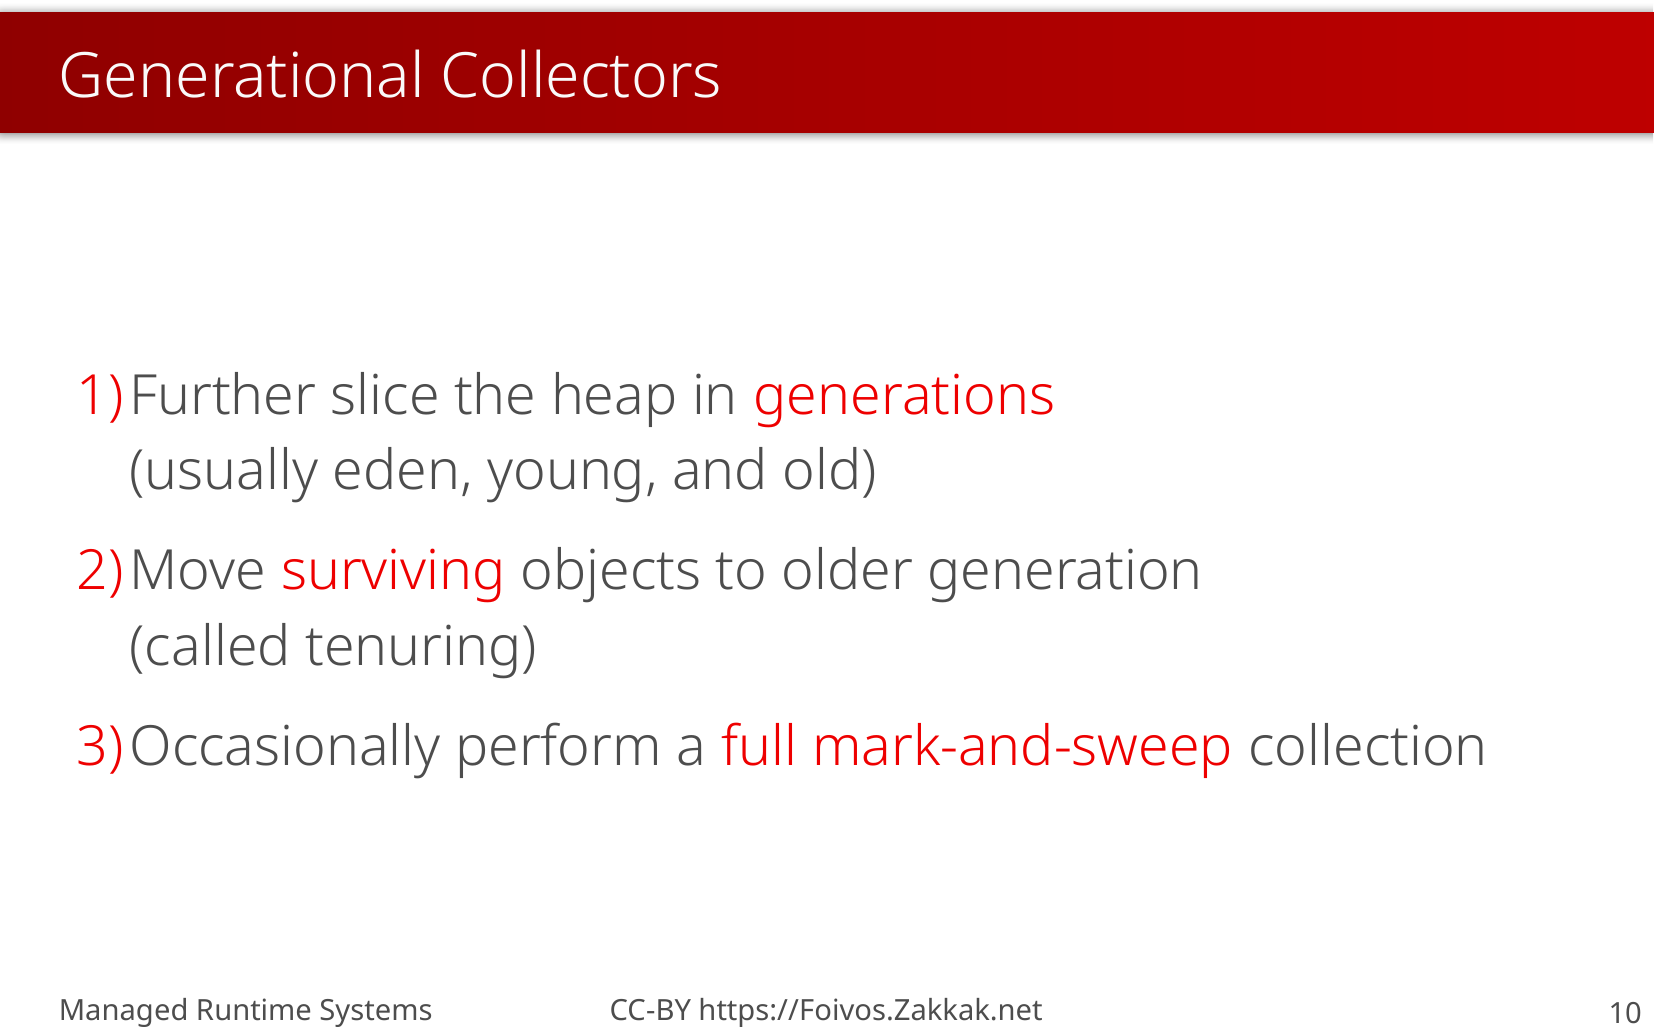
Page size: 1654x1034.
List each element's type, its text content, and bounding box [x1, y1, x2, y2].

list Further slice the heap in generations (usually eden, young, and old) Move surviving objects to older generation (called tenuring) Occasionally perform a full mark-and-sweep collection [58, 177, 1594, 960]
title Generational Collectors [58, 7, 1329, 139]
